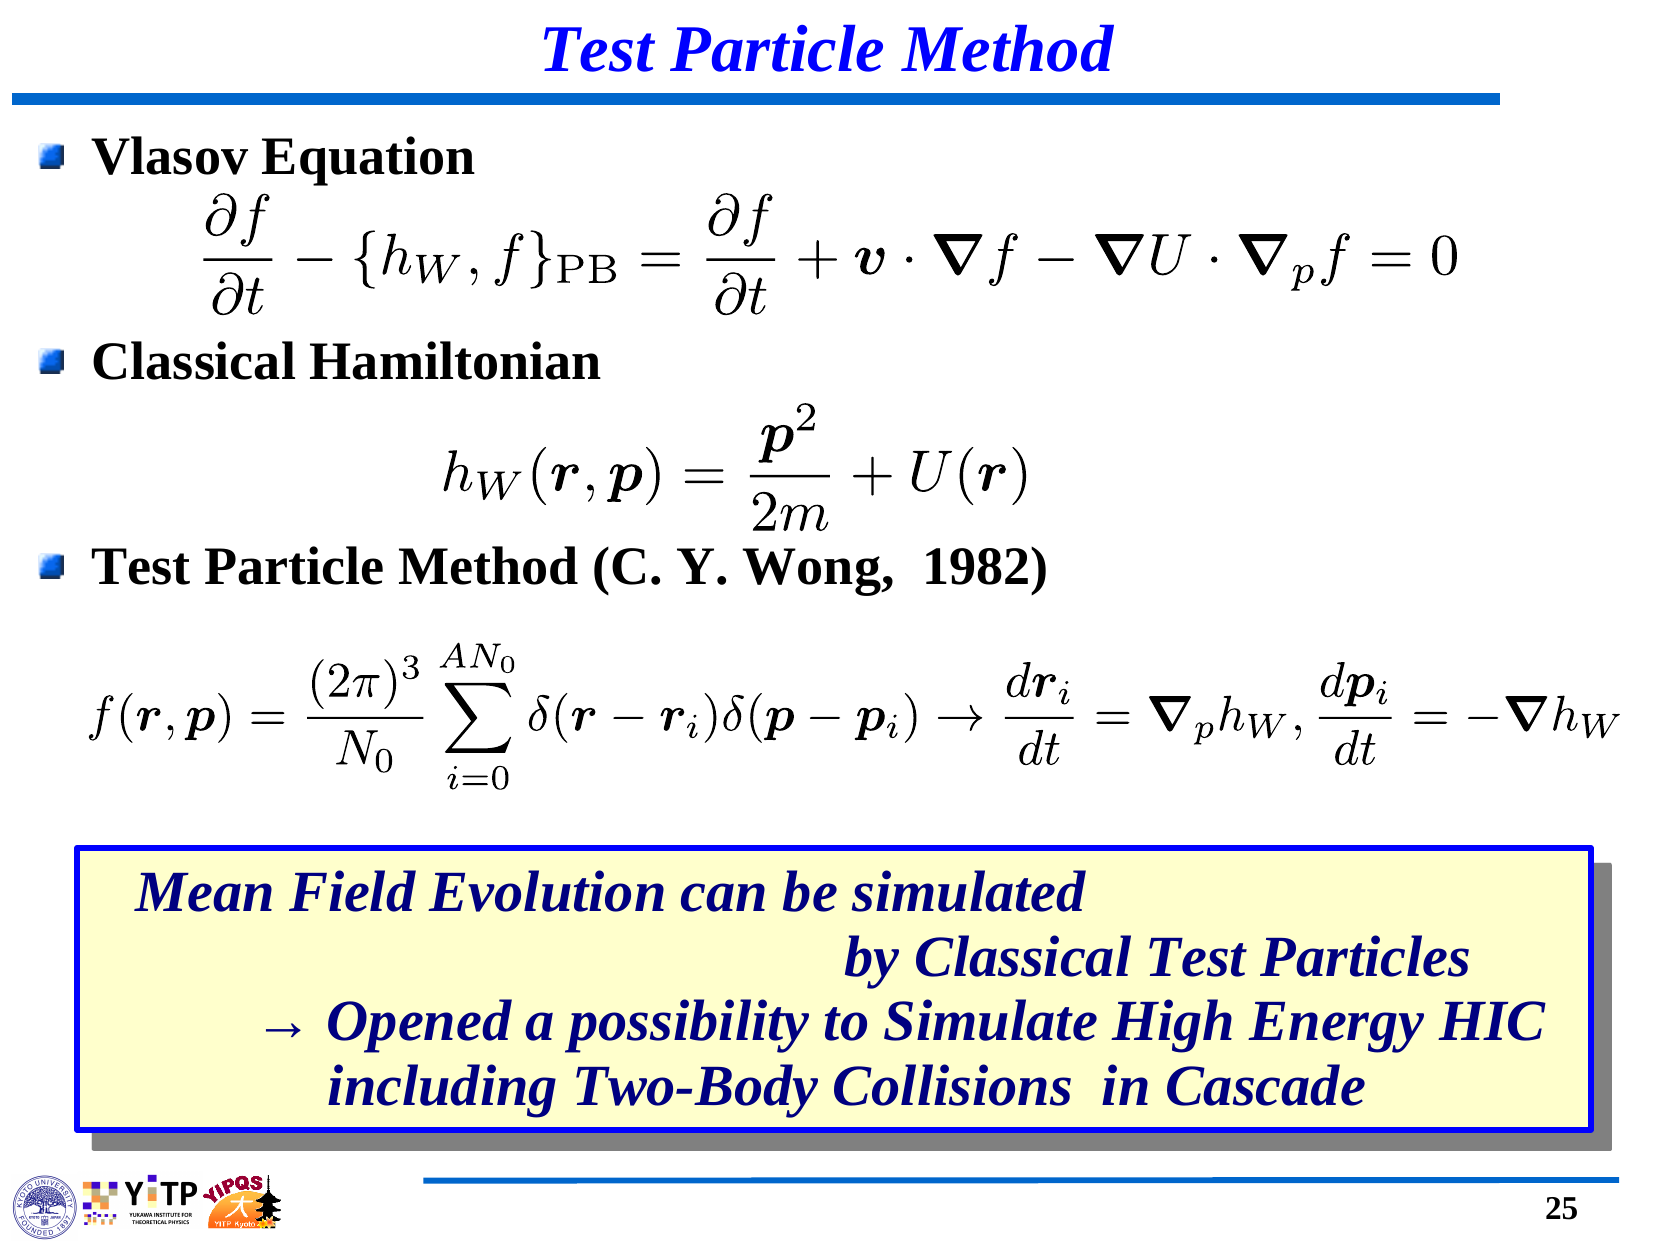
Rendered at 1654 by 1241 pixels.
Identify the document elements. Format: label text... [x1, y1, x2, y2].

list Vlasov Equation Classical Hamiltonian Test Particle Method (C. Y. Wong, 1982) [20, 126, 1621, 605]
picture [11, 1170, 281, 1241]
text_box [440, 403, 1032, 532]
text_box [86, 642, 1622, 790]
text_box Mean Field Evolution can be simulated by Classical Test Particles → Opened a possibility to Simulate High Energy HIC including Two-Body Collisions in Cascade [77, 847, 1591, 1130]
text_box [203, 193, 1460, 316]
title Test Particle Method [0, 0, 1654, 99]
